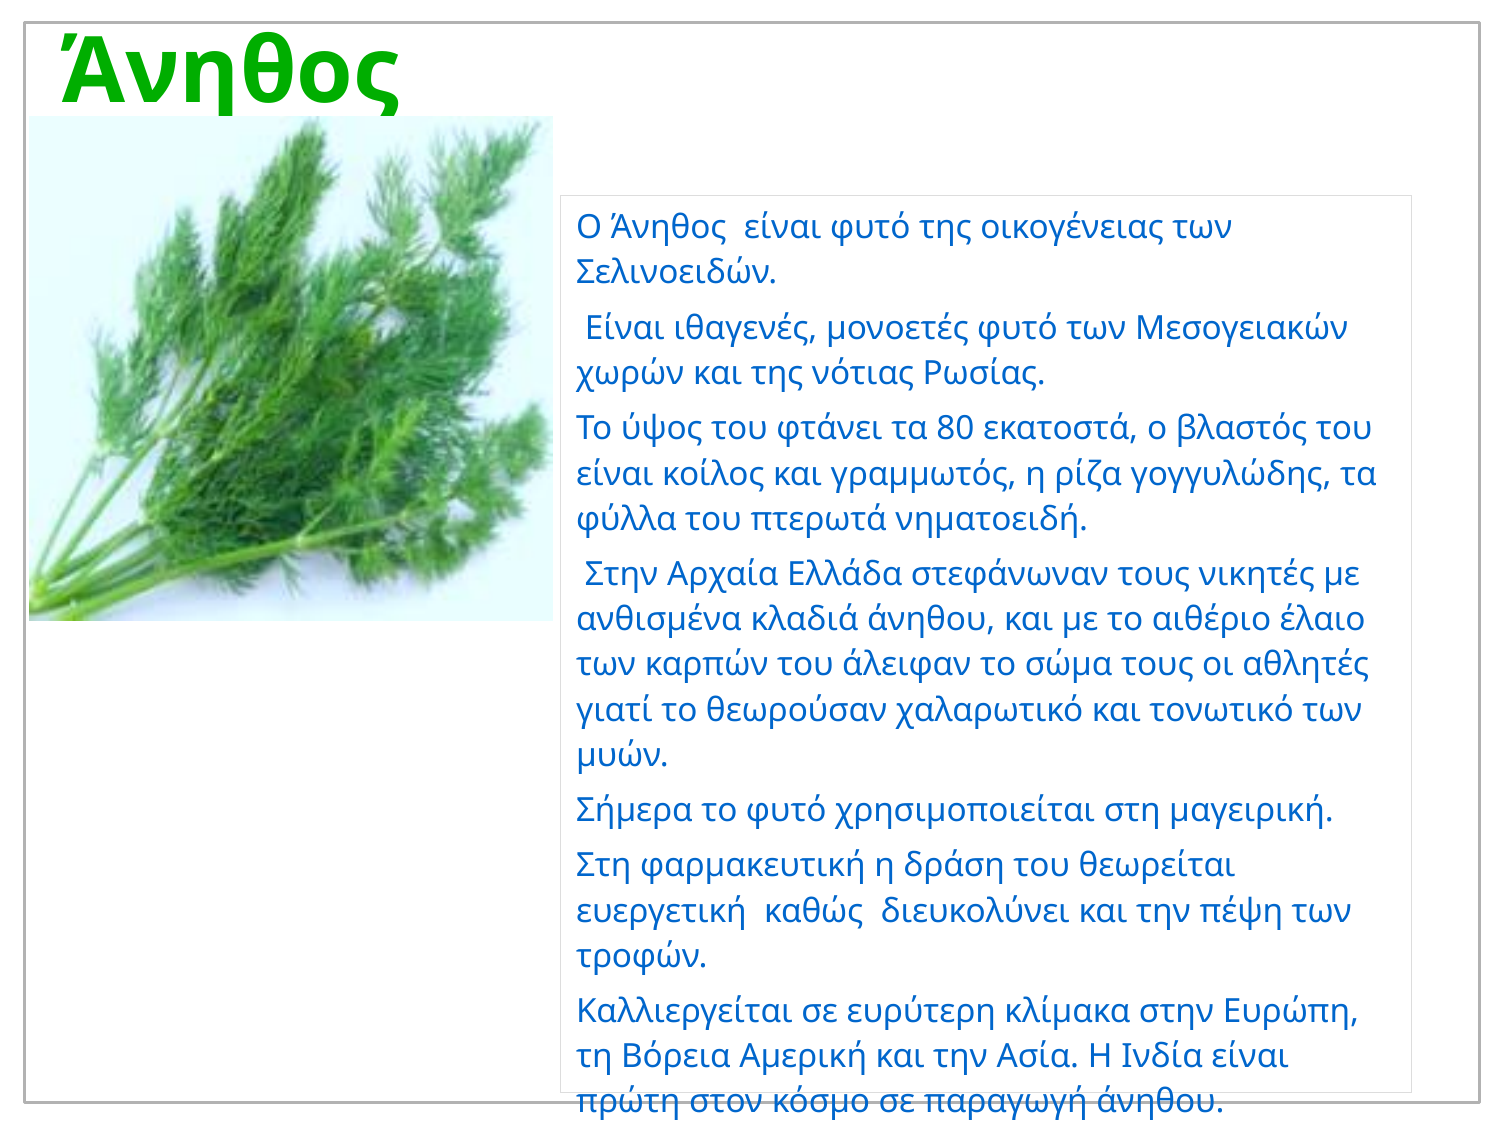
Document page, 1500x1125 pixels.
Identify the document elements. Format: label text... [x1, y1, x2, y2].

picture [29, 116, 553, 621]
text_box Ο Άνηθος είναι φυτό της οικογένειας των Σελινοειδών. Είναι ιθαγενές, μονοετές φυτό των Μεσογειακών χωρών και της νότιας Ρωσίας. Το ύψος του φτάνει τα 80 εκατοστά, ο βλαστός του είναι κοίλος και γραμμωτός, η ρίζα γογγυλώδης, τα φύλλα του πτερωτά νηματοειδή. Στην Αρχαία Ελλάδα στεφάνωναν τους νικητές με ανθισμένα κλαδιά άνηθου, και με το αιθέριο έλαιο των καρπών του άλειφαν το σώμα τους οι αθλητές γιατί το θεωρούσαν χαλαρωτικό και τονωτικό των μυών. Σήμερα το φυτό χρησιμοποιείται στη μαγειρική. Στη φαρμακευτική η δράση του θεωρείται ευεργετική καθώς διευκολύνει και την πέψη των τροφών. Καλλιεργείται σε ευρύτερη κλίμακα στην Ευρώπη, τη Βόρεια Αμερική και την Ασία. Η Ινδία είναι πρώτη στον κόσμο σε παραγωγή άνηθου. Ακολουθούν η Κίνα, το Μεξικό και η Ισπανία. [560, 195, 1412, 1093]
title Άνηθος [45, 0, 1418, 207]
